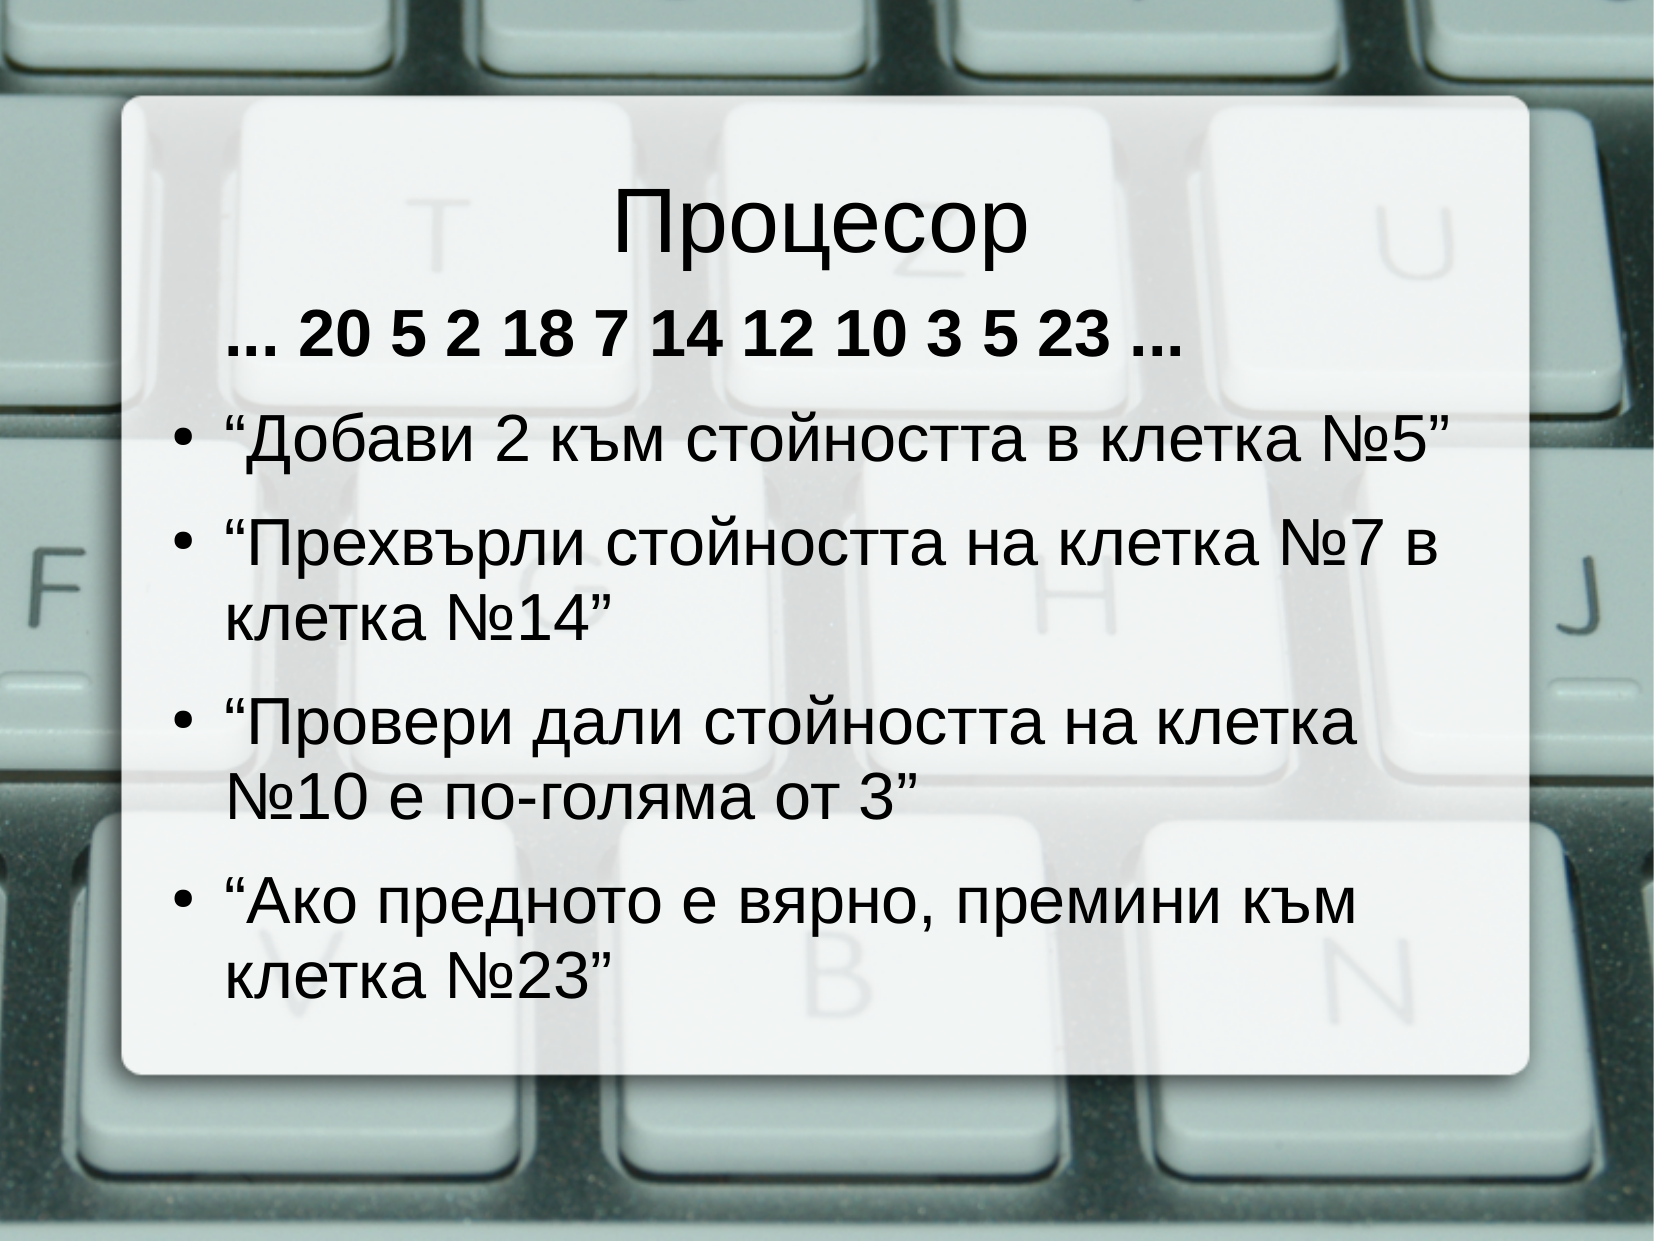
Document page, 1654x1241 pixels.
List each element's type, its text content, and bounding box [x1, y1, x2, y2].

title Процесор [135, 117, 1506, 325]
list ... 20 5 2 18 7 14 12 10 3 5 23 ... “Добави 2 към стойността в клетка №5” “Прехвърли стойността на клетка №7 в клетка №14” “Провери дали стойността на клетка №10 е по-голяма от 3” “Ако предното е вярно, премини към клетка №23” [153, 296, 1512, 1016]
picture [0, 0, 1654, 1241]
